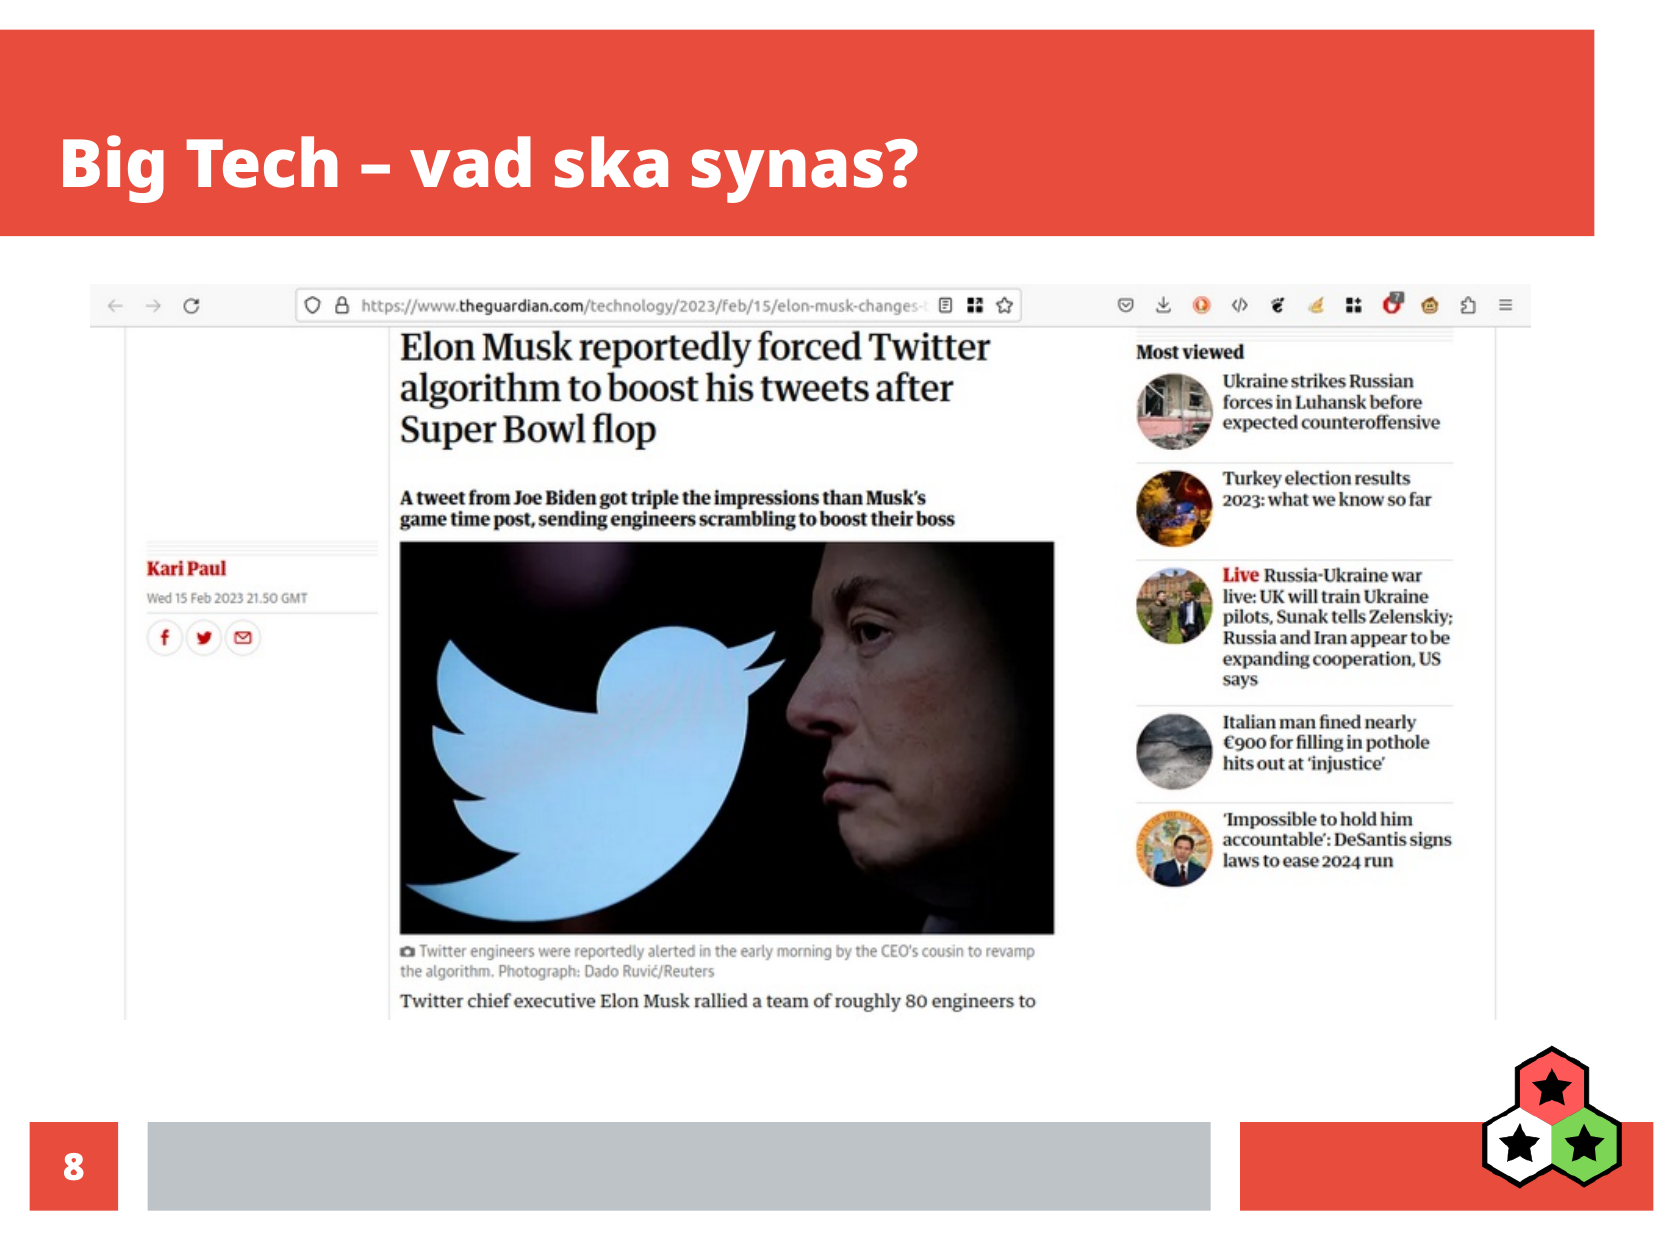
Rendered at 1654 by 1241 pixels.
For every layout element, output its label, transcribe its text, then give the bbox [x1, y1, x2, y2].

title Big Tech – vad ska synas? [59, 59, 1595, 207]
picture [90, 284, 1531, 1020]
picture [1463, 1028, 1640, 1205]
